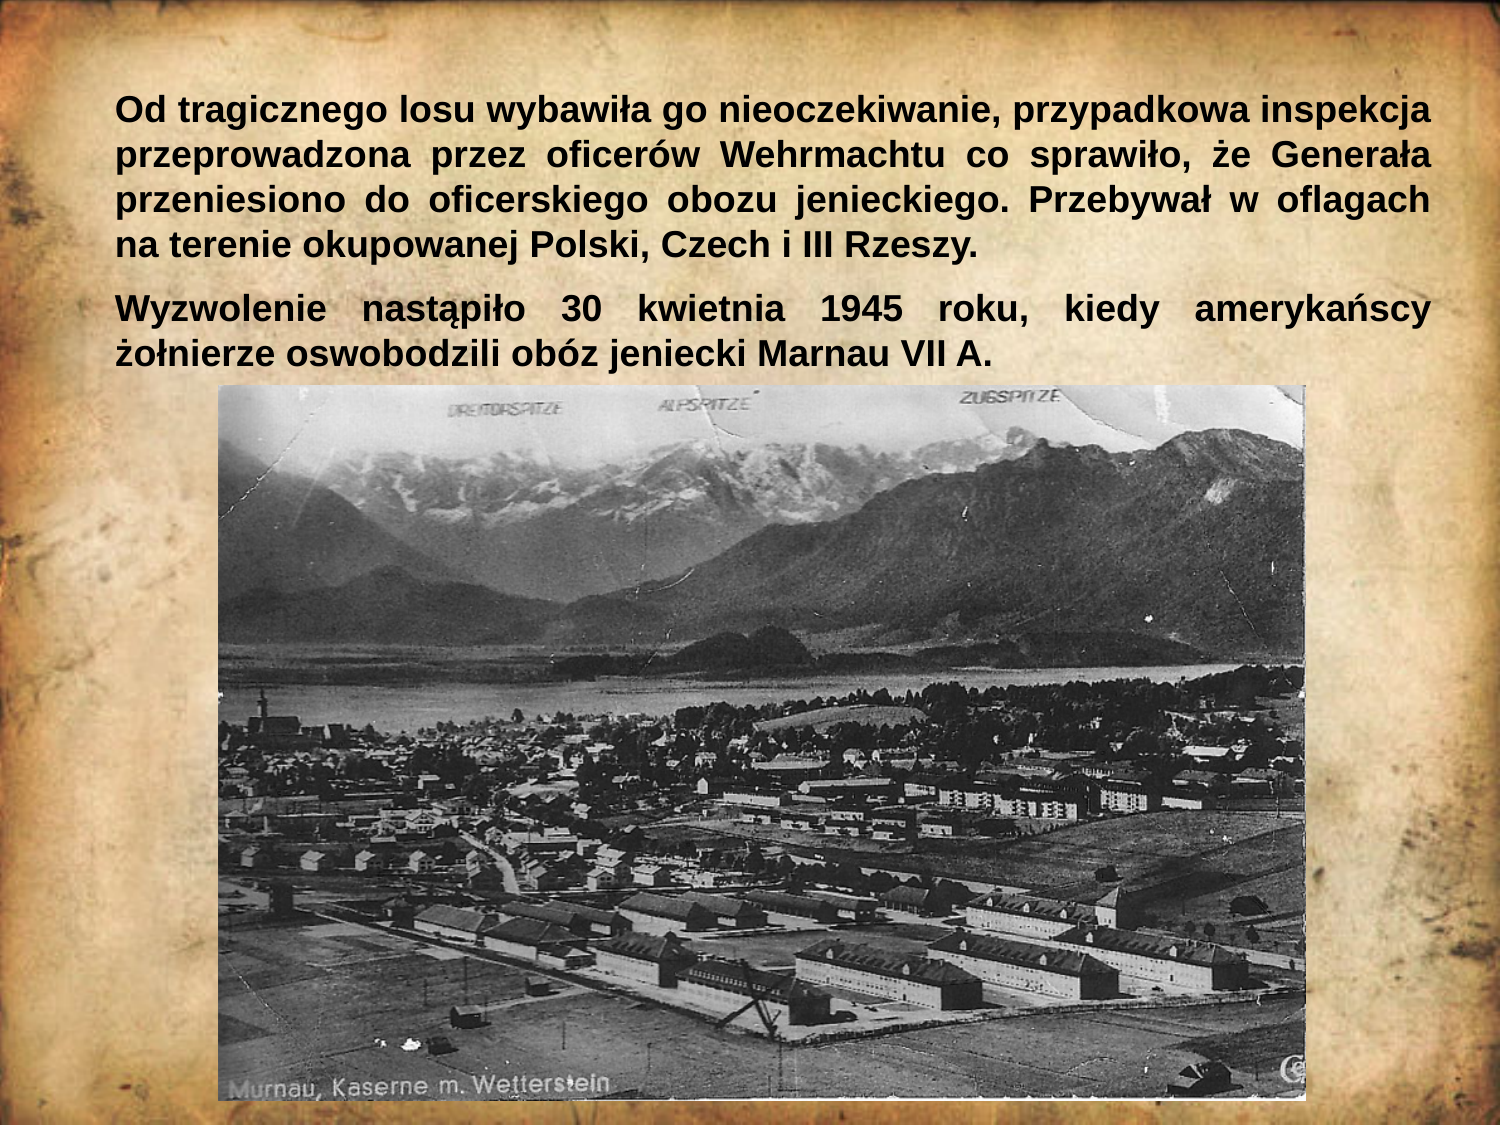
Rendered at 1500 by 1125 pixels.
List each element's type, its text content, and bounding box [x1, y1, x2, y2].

picture [0, 0, 1500, 1125]
text_box Od tragicznego losu wybawiła go nieoczekiwanie, przypadkowa inspekcja przeprowadzona przez oficerów Wehrmachtu co sprawiło, że Generała przeniesiono do oficerskiego obozu jenieckiego. Przebywał w oflagach na terenie okupowanej Polski, Czech i III Rzeszy. Wyzwolenie nastąpiło 30 kwietnia 1945 roku, kiedy amerykańscy żołnierze oswobodzili obóz jeniecki Marnau VII A. [100, 78, 1447, 382]
